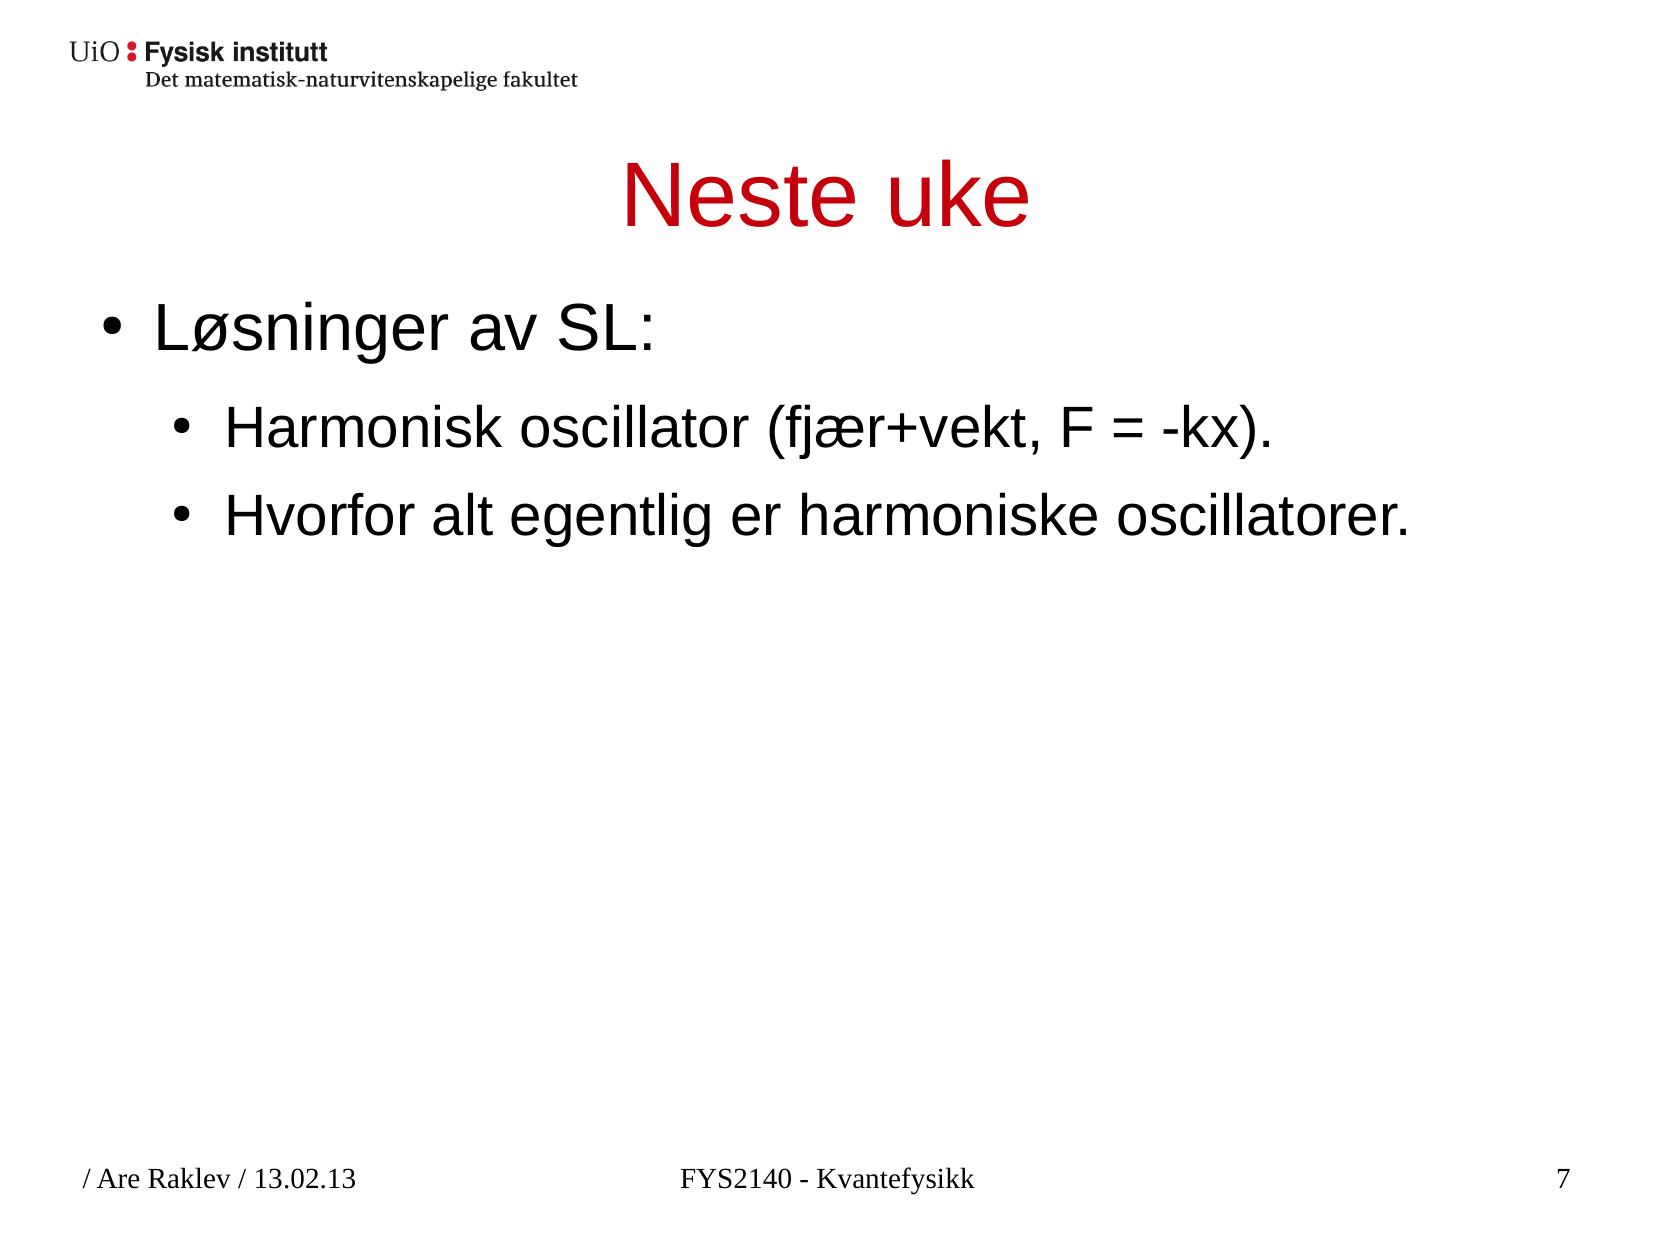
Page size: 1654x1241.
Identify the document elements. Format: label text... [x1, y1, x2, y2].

title Neste uke [82, 90, 1571, 290]
picture [68, 37, 581, 93]
list Løsninger av SL: Harmonisk oscillator (fjær+vekt, F = -kx). Hvorfor alt egentlig er harmoniske oscillatorer. [82, 290, 1576, 1094]
